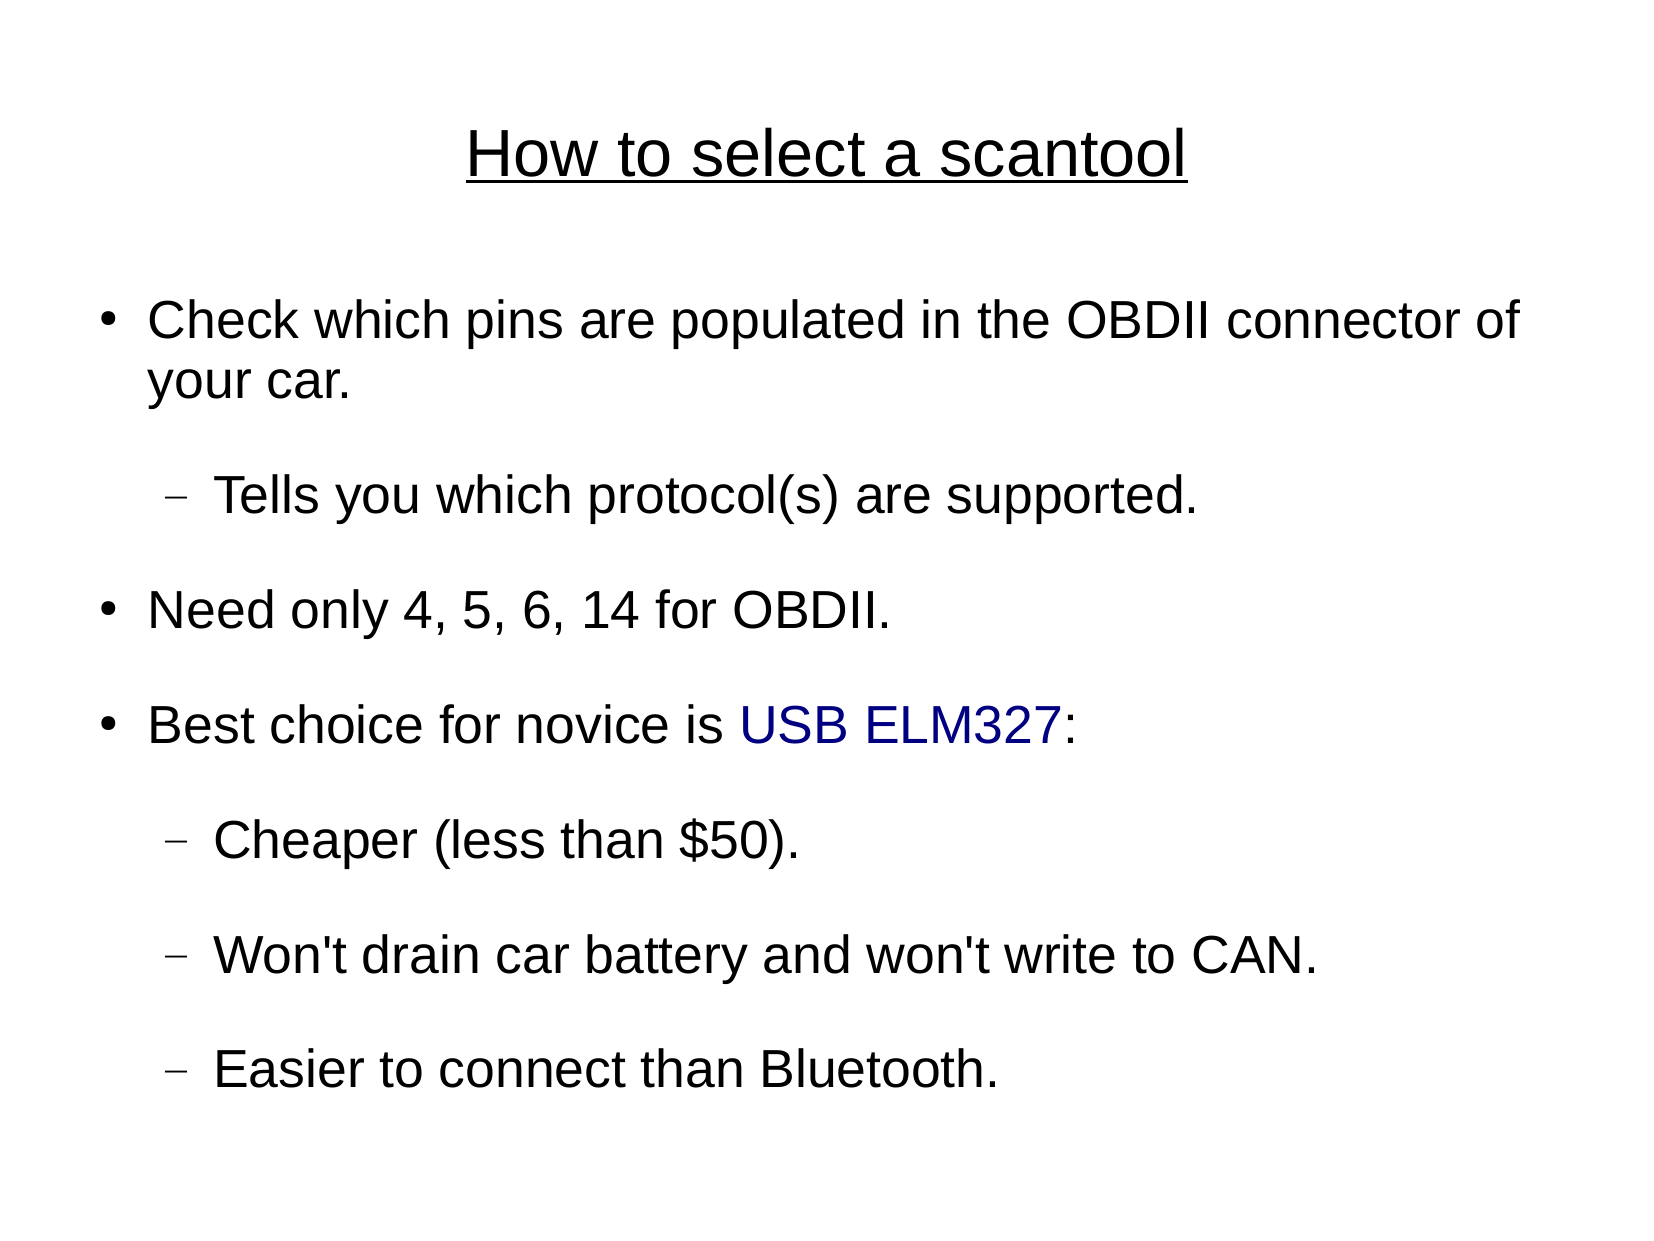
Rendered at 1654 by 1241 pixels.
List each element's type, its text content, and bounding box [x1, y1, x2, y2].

list Check which pins are populated in the OBDII connector of your car. Tells you which protocol(s) are supported. Need only 4, 5, 6, 14 for OBDII. Best choice for novice is USB ELM327: Cheaper (less than $50). Won't drain car battery and won't write to CAN. Easier to connect than Bluetooth. [82, 290, 1571, 1109]
title How to select a scantool [82, 49, 1571, 257]
